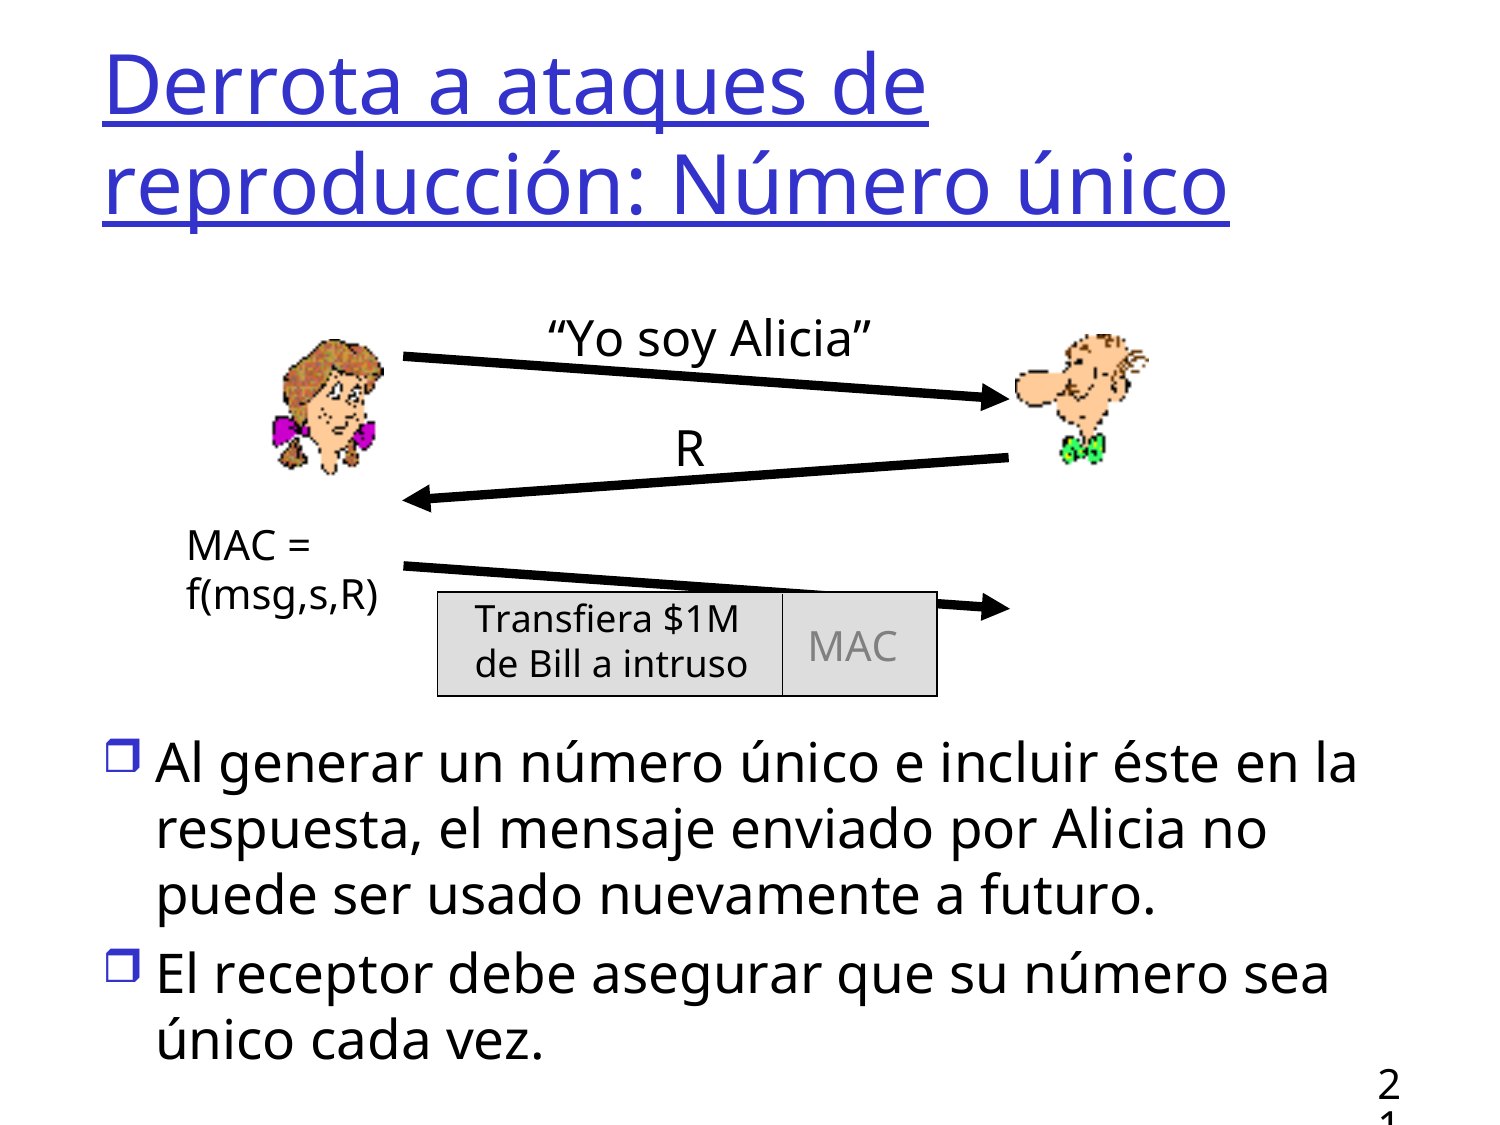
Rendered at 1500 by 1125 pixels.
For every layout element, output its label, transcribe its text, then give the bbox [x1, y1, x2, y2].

text_box “Yo soy Alicia” [533, 298, 887, 374]
text_box [437, 591, 938, 696]
text_box MAC = f(msg,s,R) [171, 510, 394, 627]
list Al generar un número único e incluir éste en la respuesta, el mensaje enviado por Alicia no puede ser usado nuevamente a futuro. El receptor debe asegurar que su número sea único cada vez. [87, 720, 1453, 1080]
title Derrota a ataques de reproducción: Número único [87, 15, 1363, 247]
picture [1015, 334, 1149, 471]
picture [268, 339, 384, 481]
text_box Transfiera $1M de Bill a intruso [459, 587, 765, 693]
text_box MAC [792, 612, 914, 678]
text_box R [659, 409, 721, 485]
